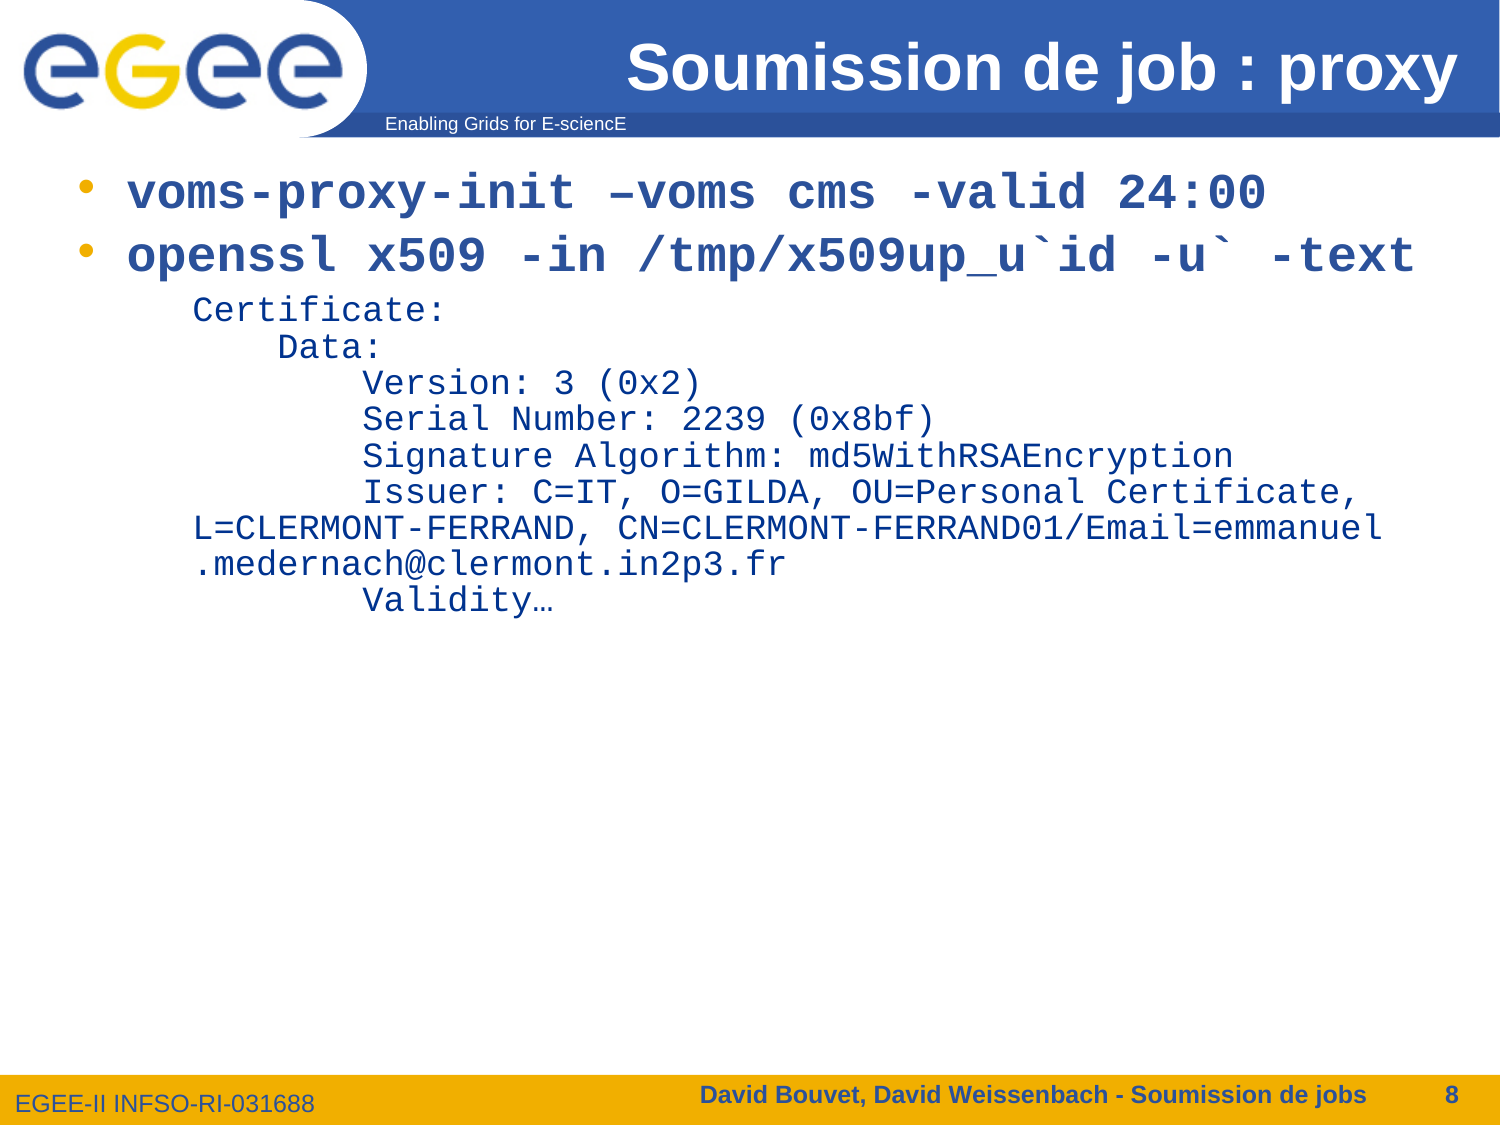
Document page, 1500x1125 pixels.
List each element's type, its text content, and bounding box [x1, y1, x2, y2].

picture [18, 30, 349, 112]
title Soumission de job : proxy [369, 10, 1475, 124]
list voms-proxy-init –voms cms -valid 24:00 openssl x509 -in /tmp/x509up_u`id -u` -text Certificate: Data: Version: 3 (0x2) Serial Number: 2239 (0x8bf) Signature Algorithm: md5WithRSAEncryption Issuer: C=IT, O=GILDA, OU=Personal Certificate, L=CLERMONT-FERRAND, CN=CLERMONT-FERRAND01/Email=emmanuel .medernach@clermont.in2p3.fr Validity… [56, 159, 1466, 1051]
